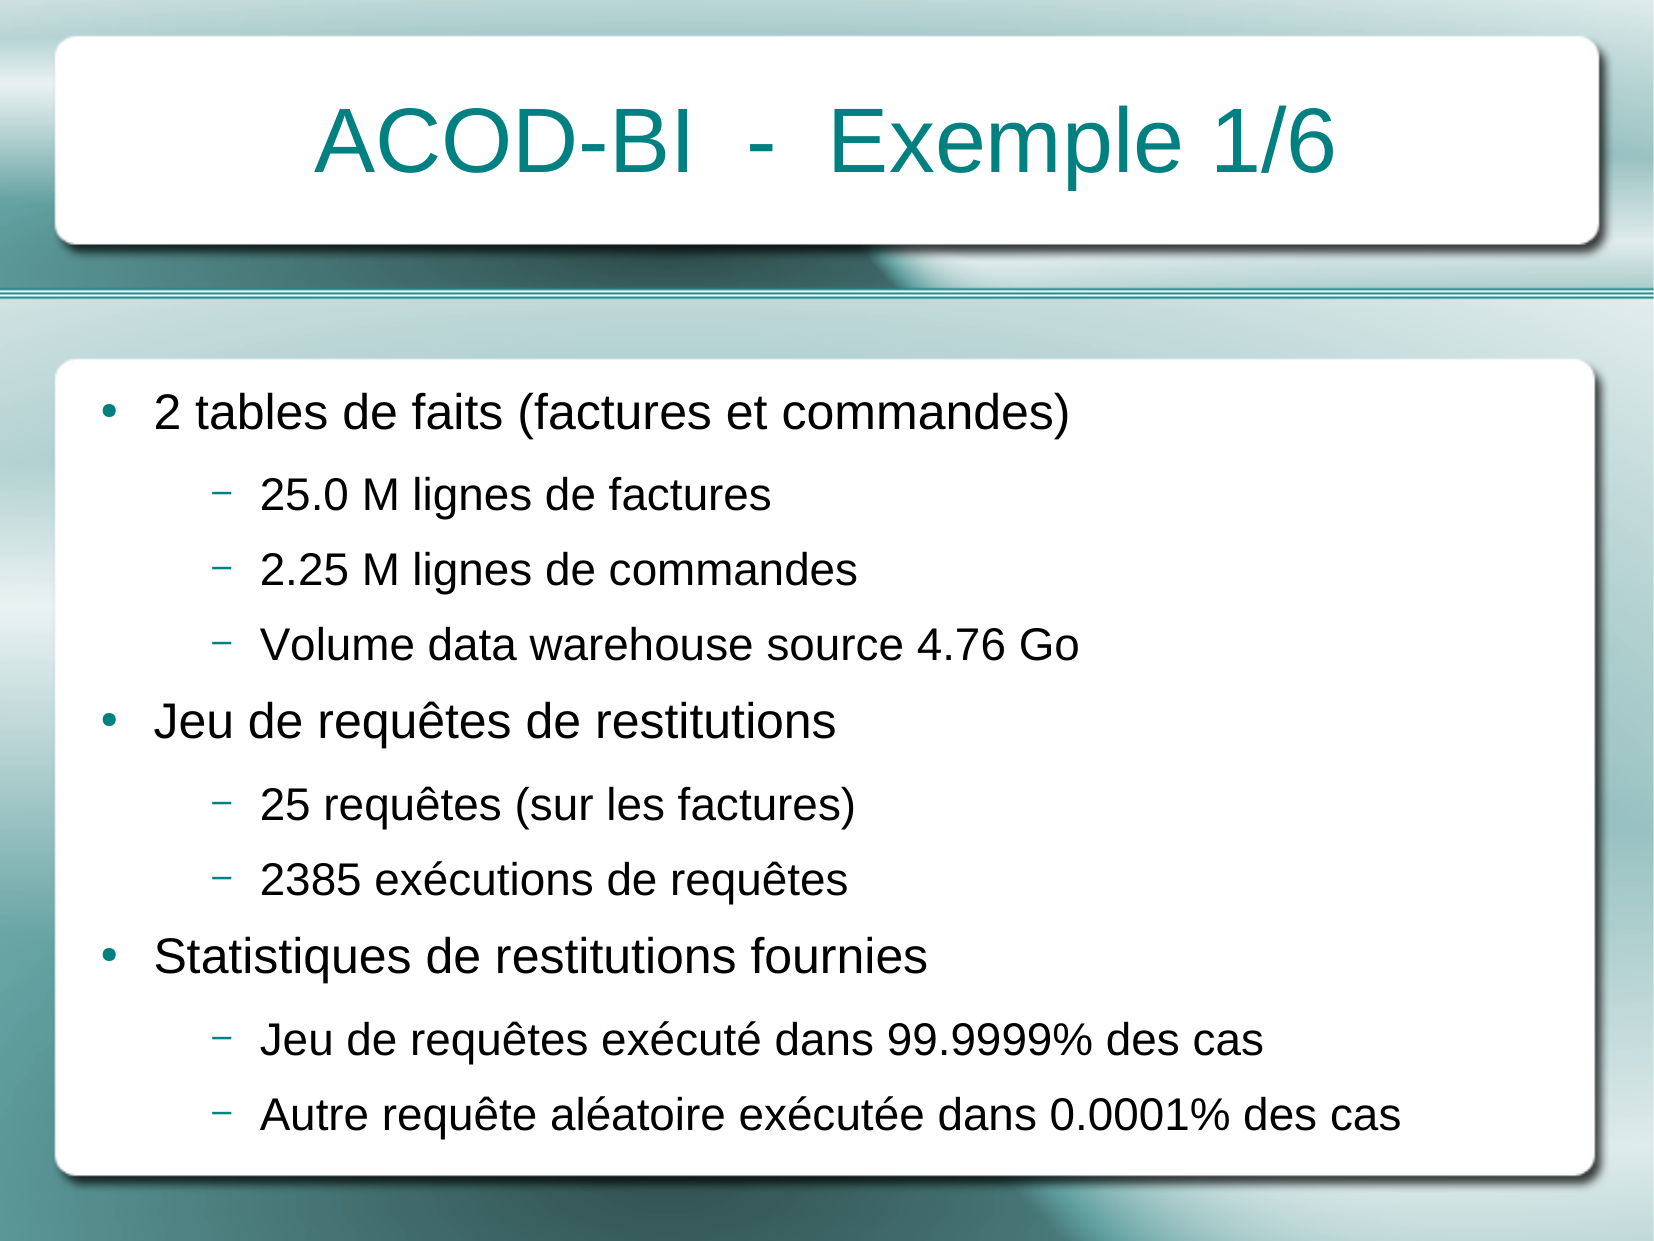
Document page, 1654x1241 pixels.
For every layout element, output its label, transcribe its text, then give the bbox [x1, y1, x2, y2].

picture [0, 0, 1654, 1241]
title ACOD-BI - Exemple 1/6 [82, 37, 1571, 245]
list 2 tables de faits (factures et commandes) 25.0 M lignes de factures 2.25 M lignes de commandes Volume data warehouse source 4.76 Go Jeu de requêtes de restitutions 25 requêtes (sur les factures) 2385 exécutions de requêtes Statistiques de restitutions fournies Jeu de requêtes exécuté dans 99.9999% des cas Autre requête aléatoire exécutée dans 0.0001% des cas [82, 383, 1565, 1152]
